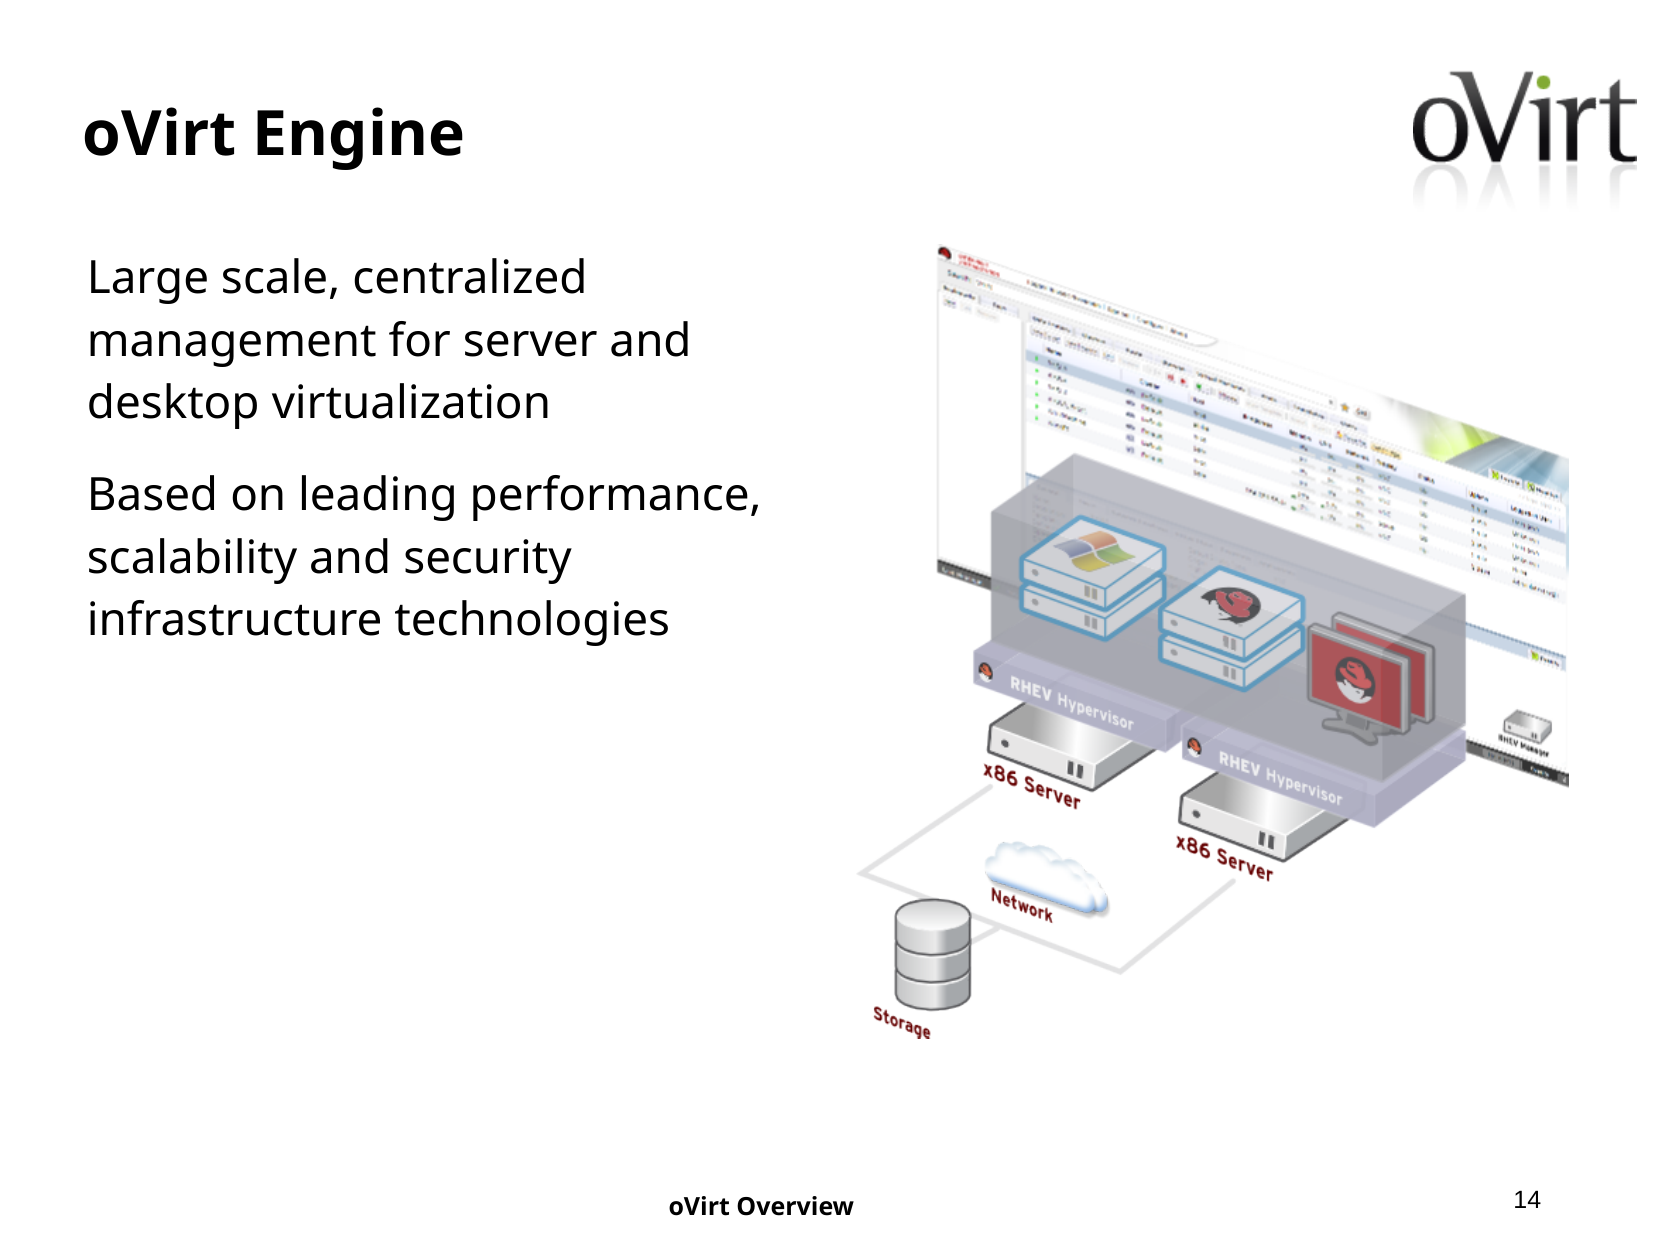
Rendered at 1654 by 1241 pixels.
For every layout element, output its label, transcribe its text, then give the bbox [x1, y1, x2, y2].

picture [1571, 63, 1637, 212]
list Large scale, centralized management for server and desktop virtualization Based on leading performance, scalability and security infrastructure technologies [86, 244, 814, 1039]
picture [849, 244, 1576, 1039]
title oVirt Engine [82, 37, 1571, 226]
